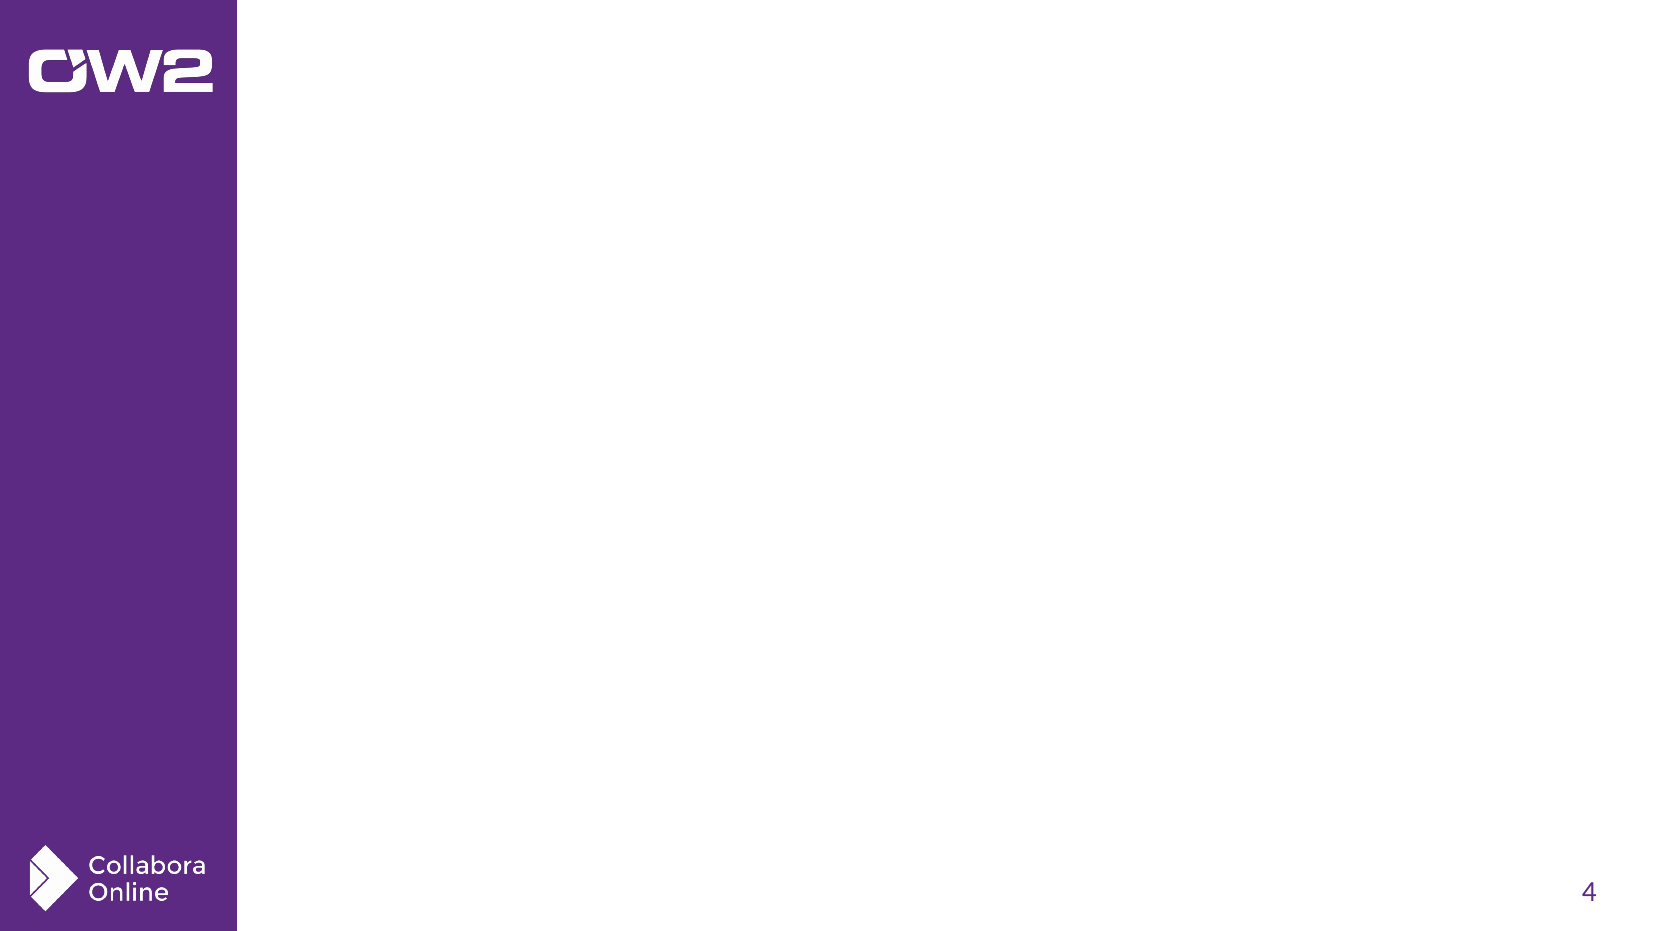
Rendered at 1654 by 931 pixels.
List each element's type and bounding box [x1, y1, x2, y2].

picture [25, 840, 209, 916]
picture [0, 0, 266, 148]
